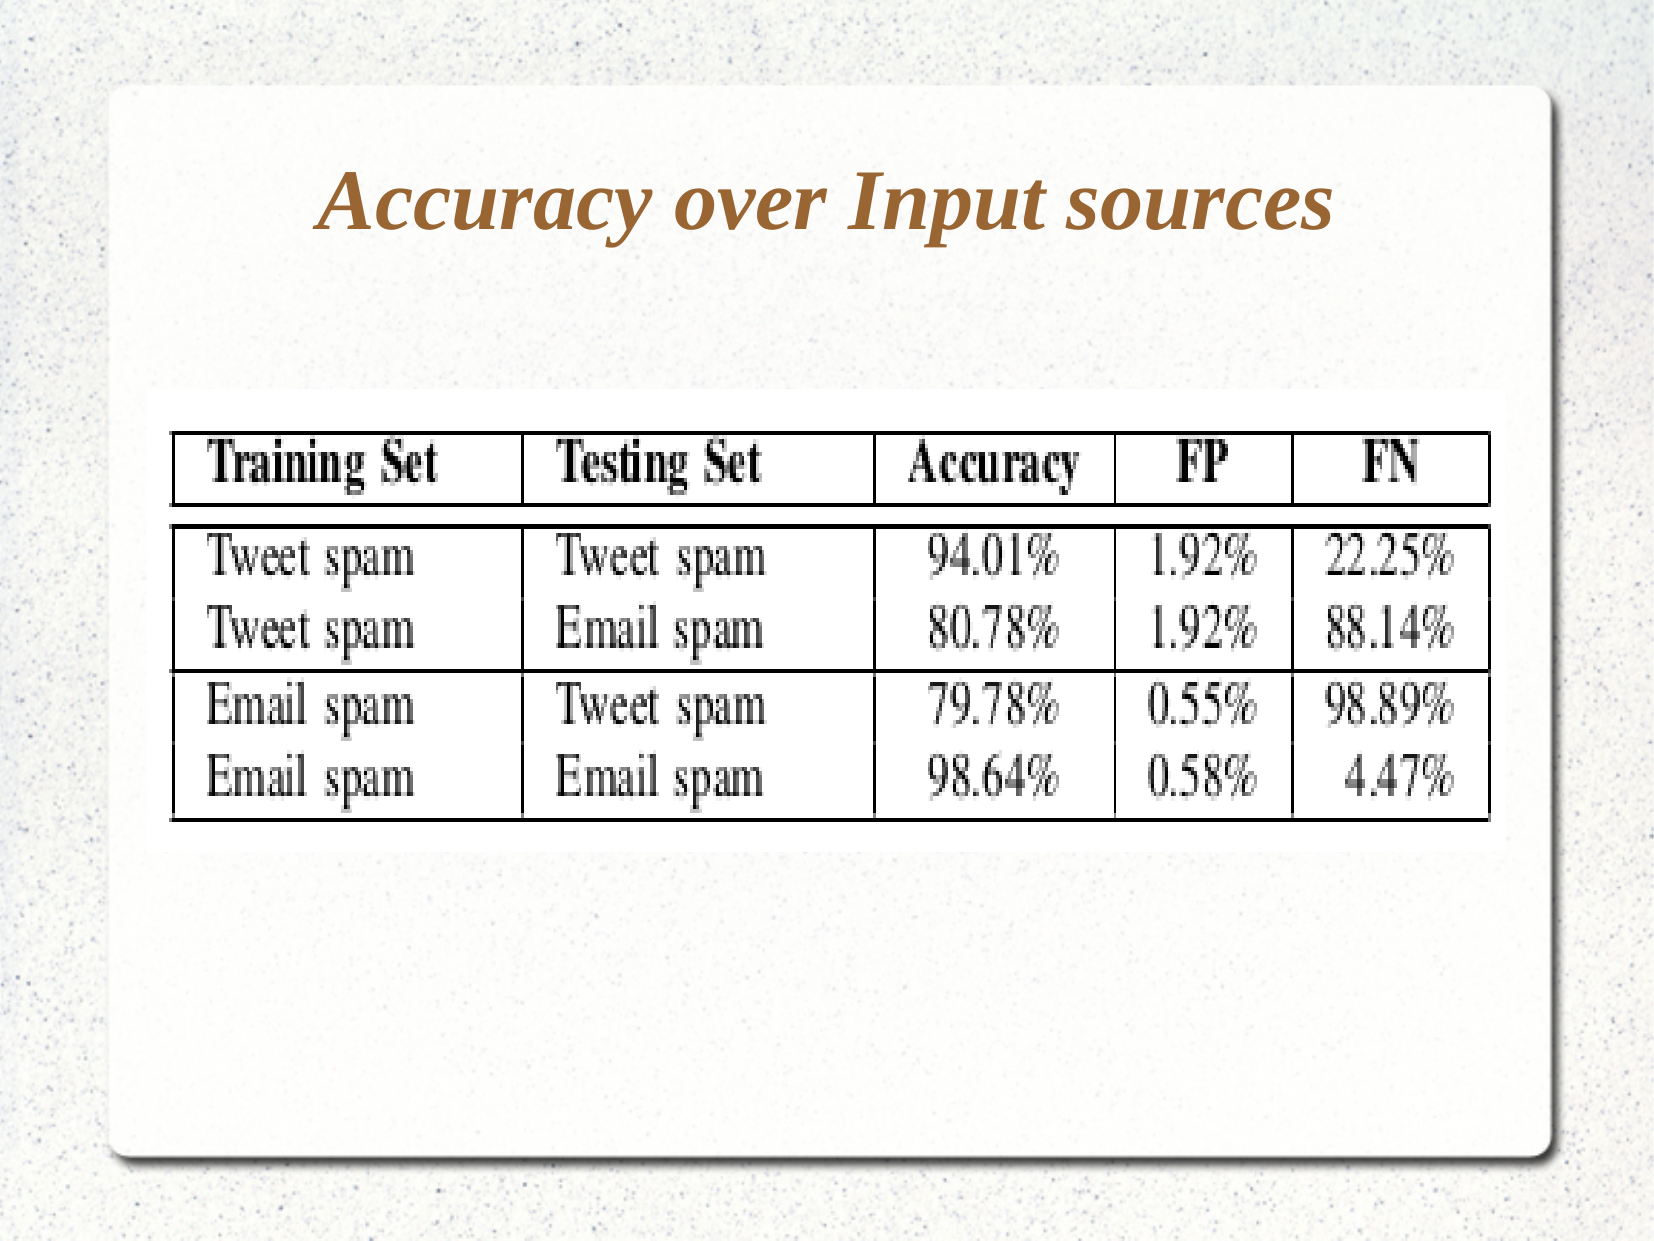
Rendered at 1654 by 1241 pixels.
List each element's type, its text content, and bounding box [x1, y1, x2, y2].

picture [0, 0, 1654, 1241]
title Accuracy over Input sources [118, 96, 1536, 304]
